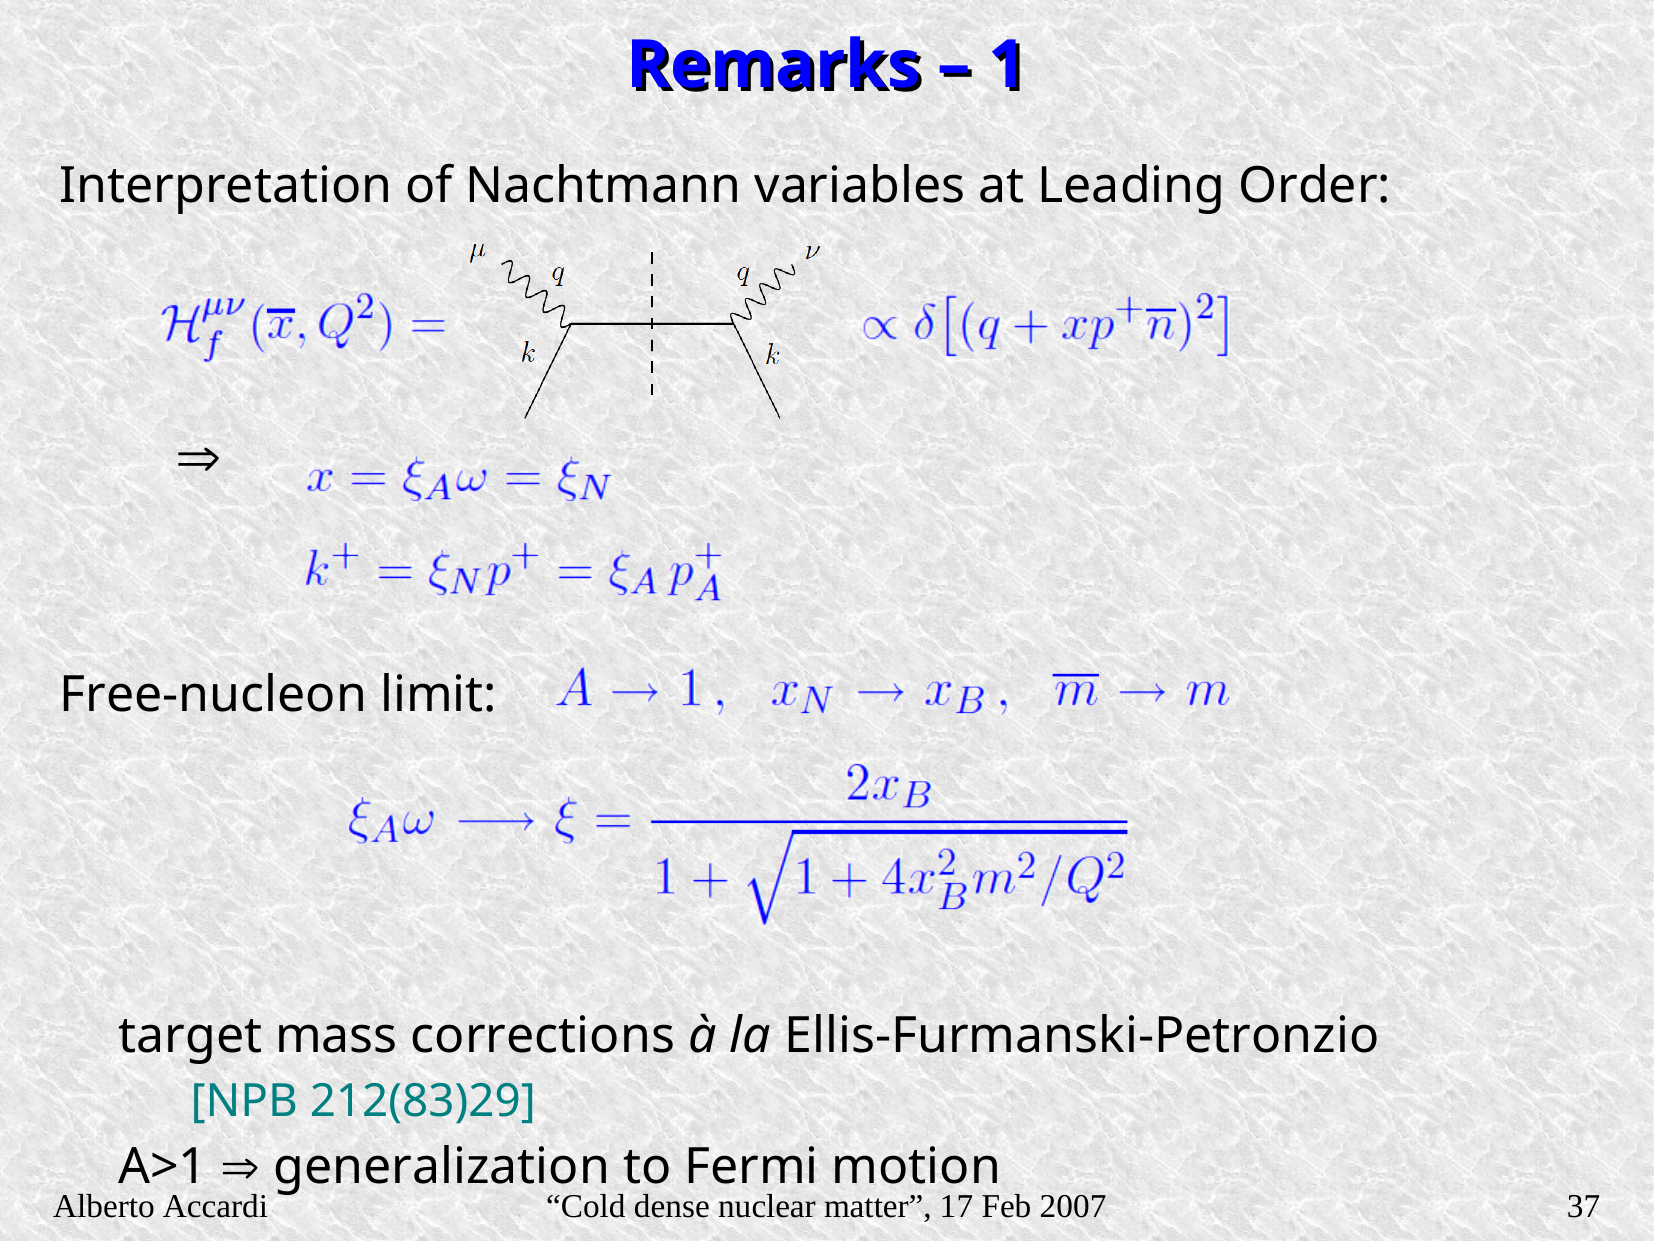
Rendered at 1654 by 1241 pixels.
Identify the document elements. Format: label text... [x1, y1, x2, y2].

text_box Interpretation of Nachtmann variables at Leading Order: [44, 141, 1634, 458]
picture [0, 0, 1654, 1241]
text_box Remarks – 1 [29, 5, 1625, 133]
text_box  [160, 429, 248, 521]
text_box Free-nucleon limit: target mass corrections à la Ellis-Furmanski-Petronzio [NPB 212(83)29] A>1  generalization to Fermi motion [44, 650, 1634, 1149]
